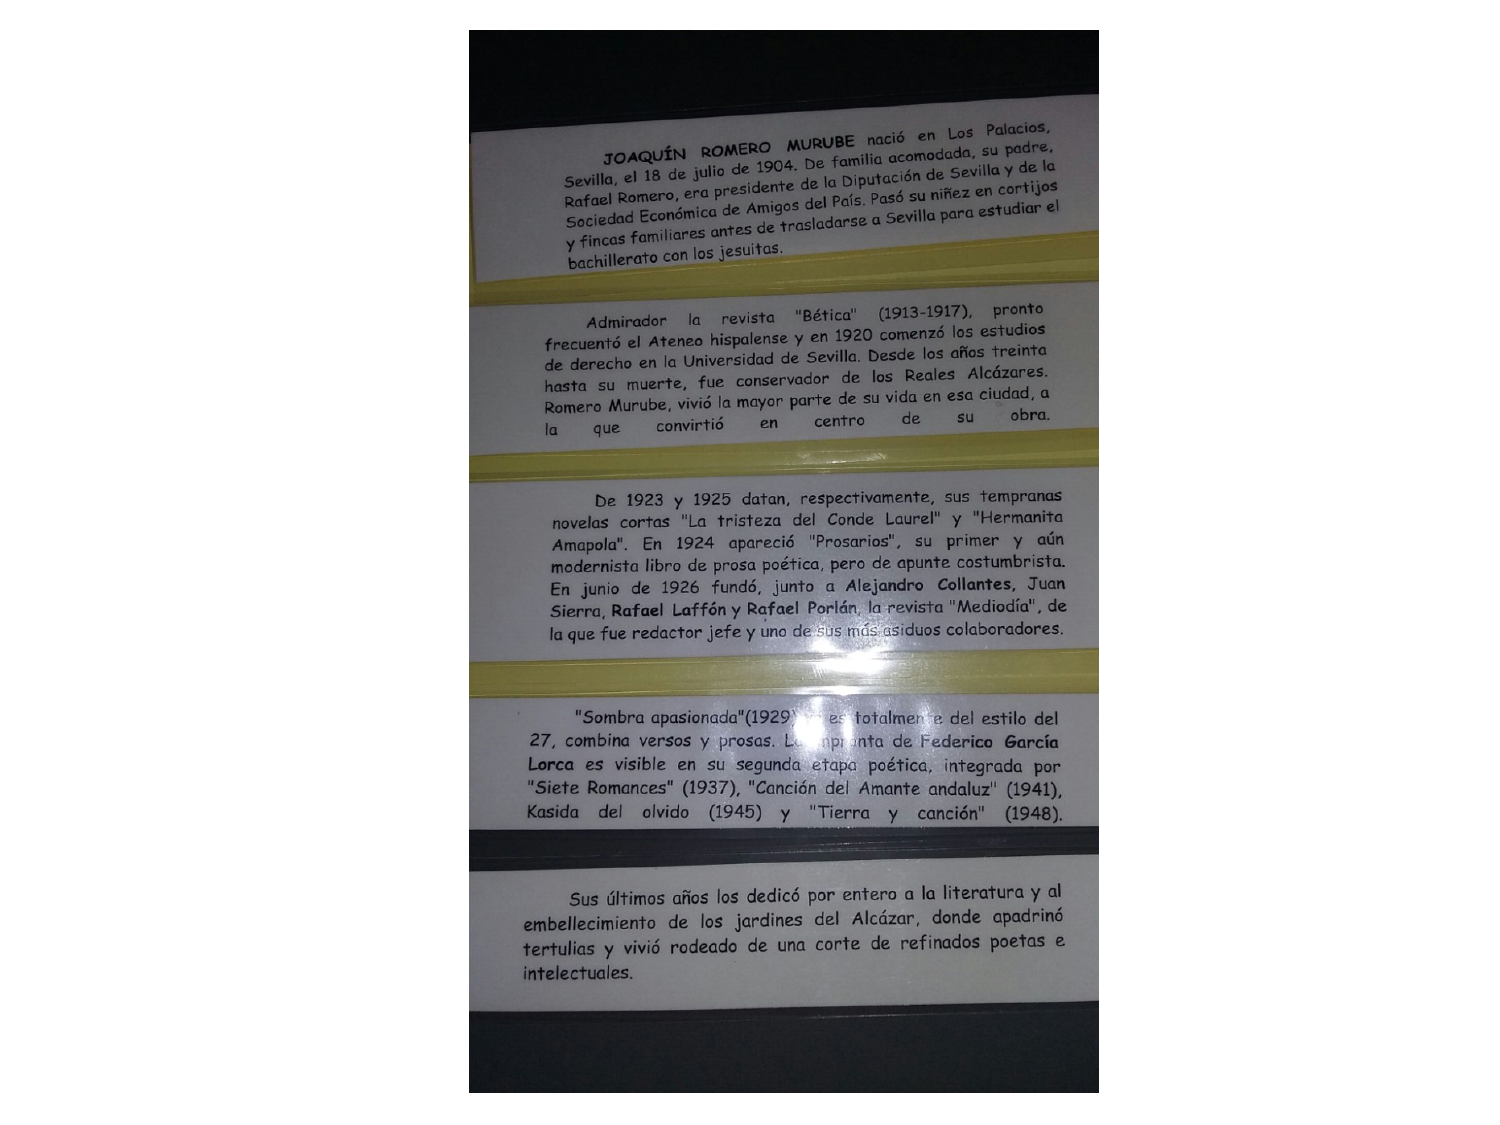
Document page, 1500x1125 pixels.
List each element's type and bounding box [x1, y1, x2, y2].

picture [468, 29, 1099, 1093]
